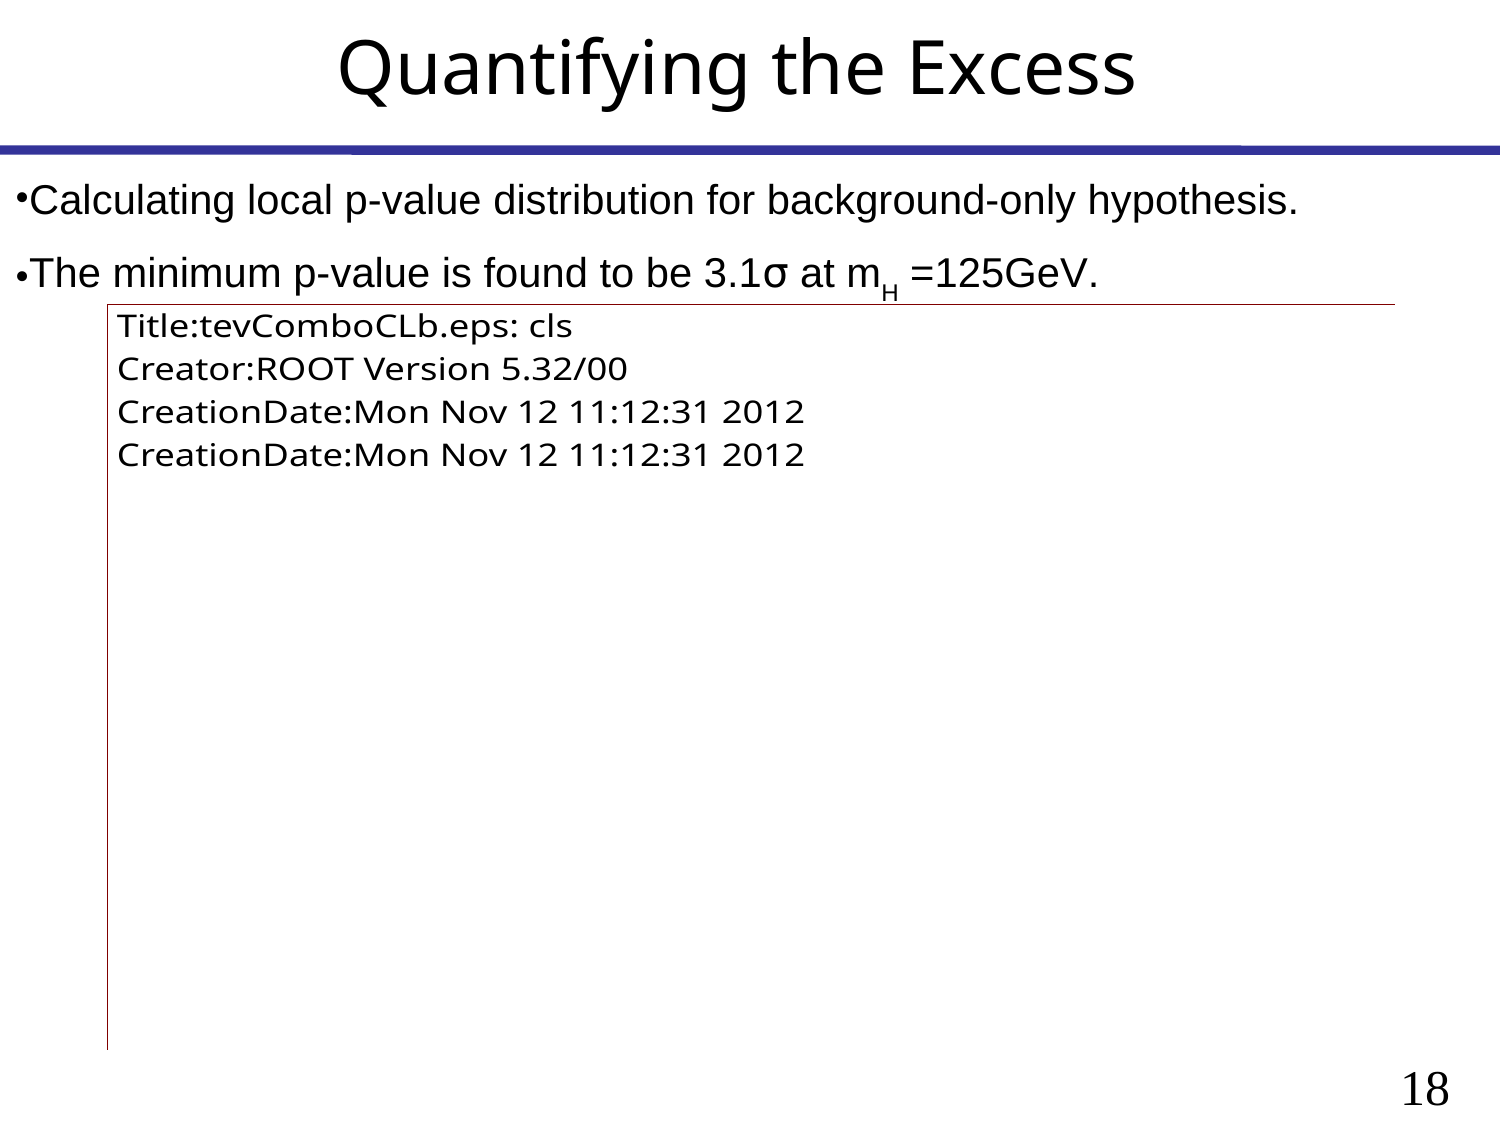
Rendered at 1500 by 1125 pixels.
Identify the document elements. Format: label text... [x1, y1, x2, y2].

picture [105, 302, 1396, 1051]
list Calculating local p-value distribution for background-only hypothesis. The minimum p-value is found to be 3.1σ at mH =125GeV. [0, 145, 1500, 314]
text_box 18 [1385, 1047, 1466, 1123]
title Quantifying the Excess [0, 11, 1475, 133]
